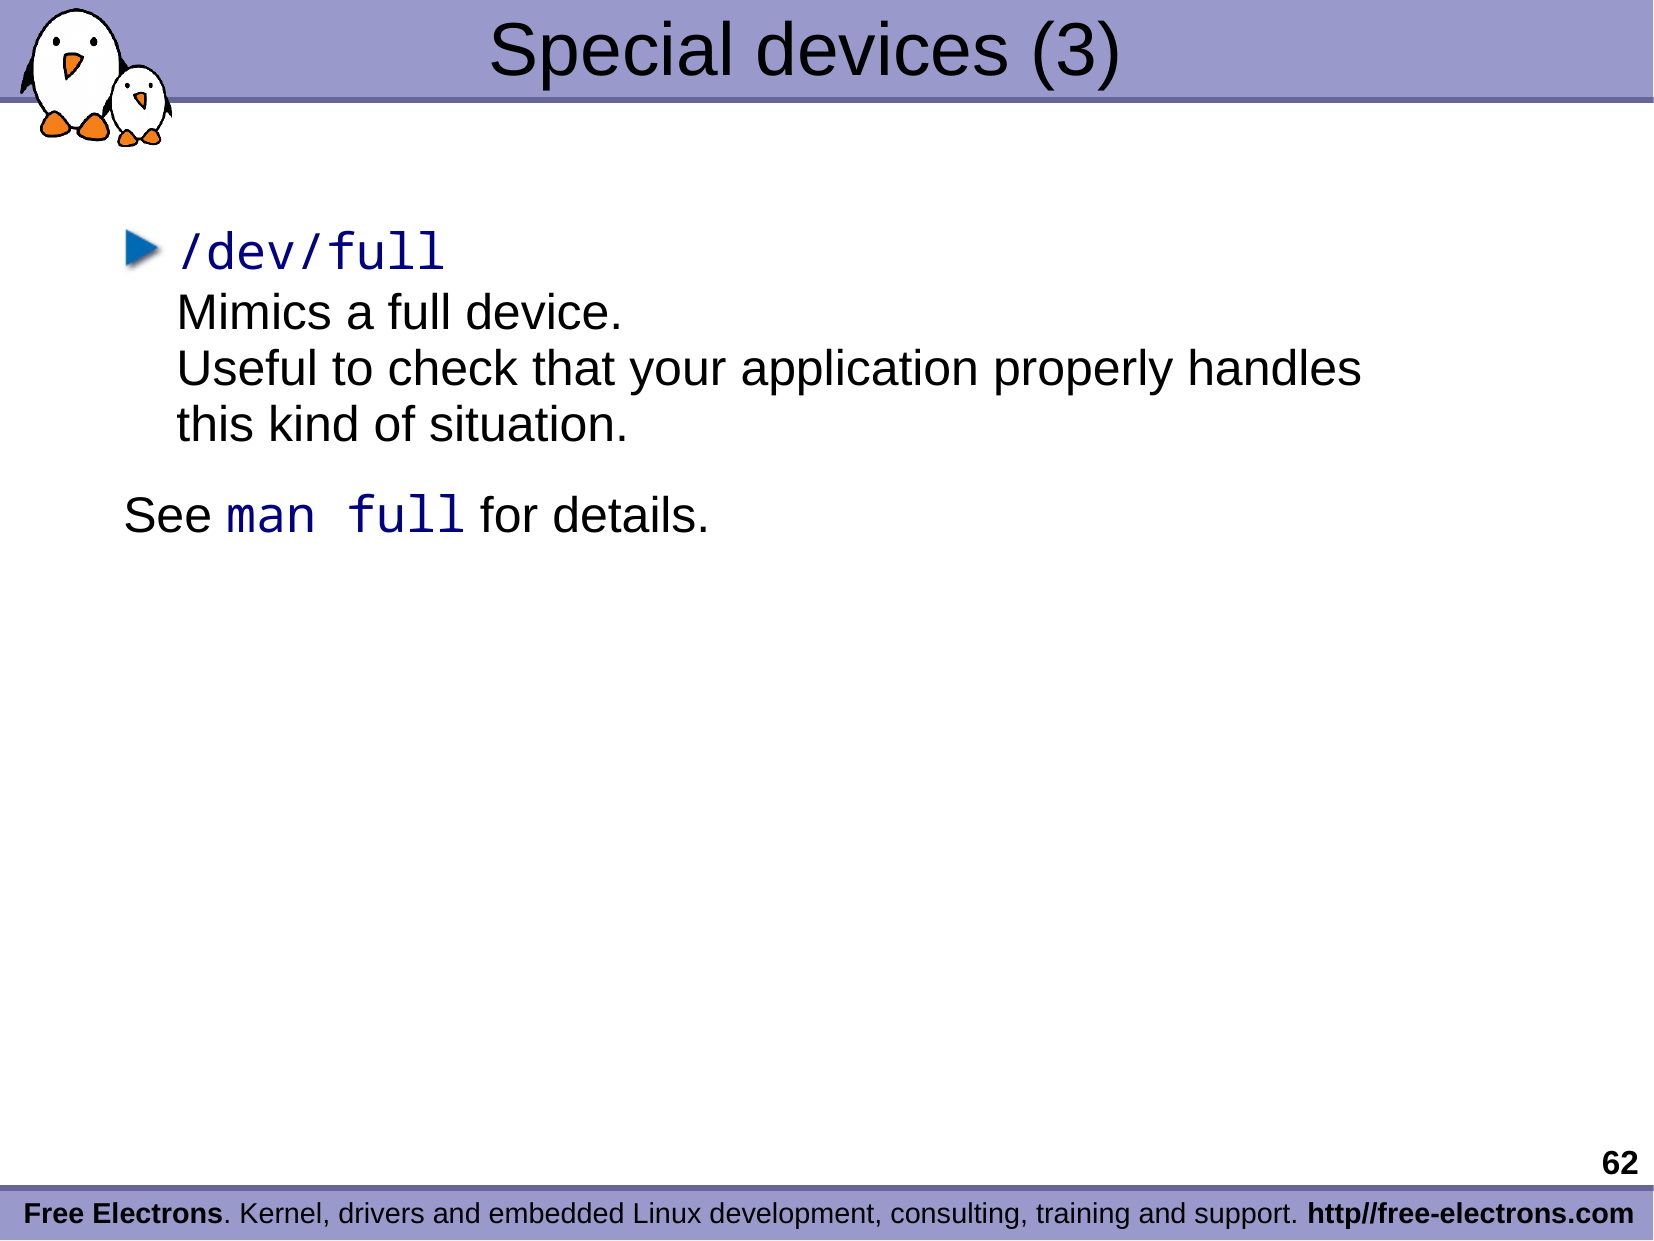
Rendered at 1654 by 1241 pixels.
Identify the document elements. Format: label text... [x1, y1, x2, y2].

title Special devices (3) [60, 0, 1551, 100]
picture [20, 8, 172, 147]
list /dev/full Mimics a full device. Useful to check that your application properly handles this kind of situation. See man full for details. [105, 216, 1518, 1066]
